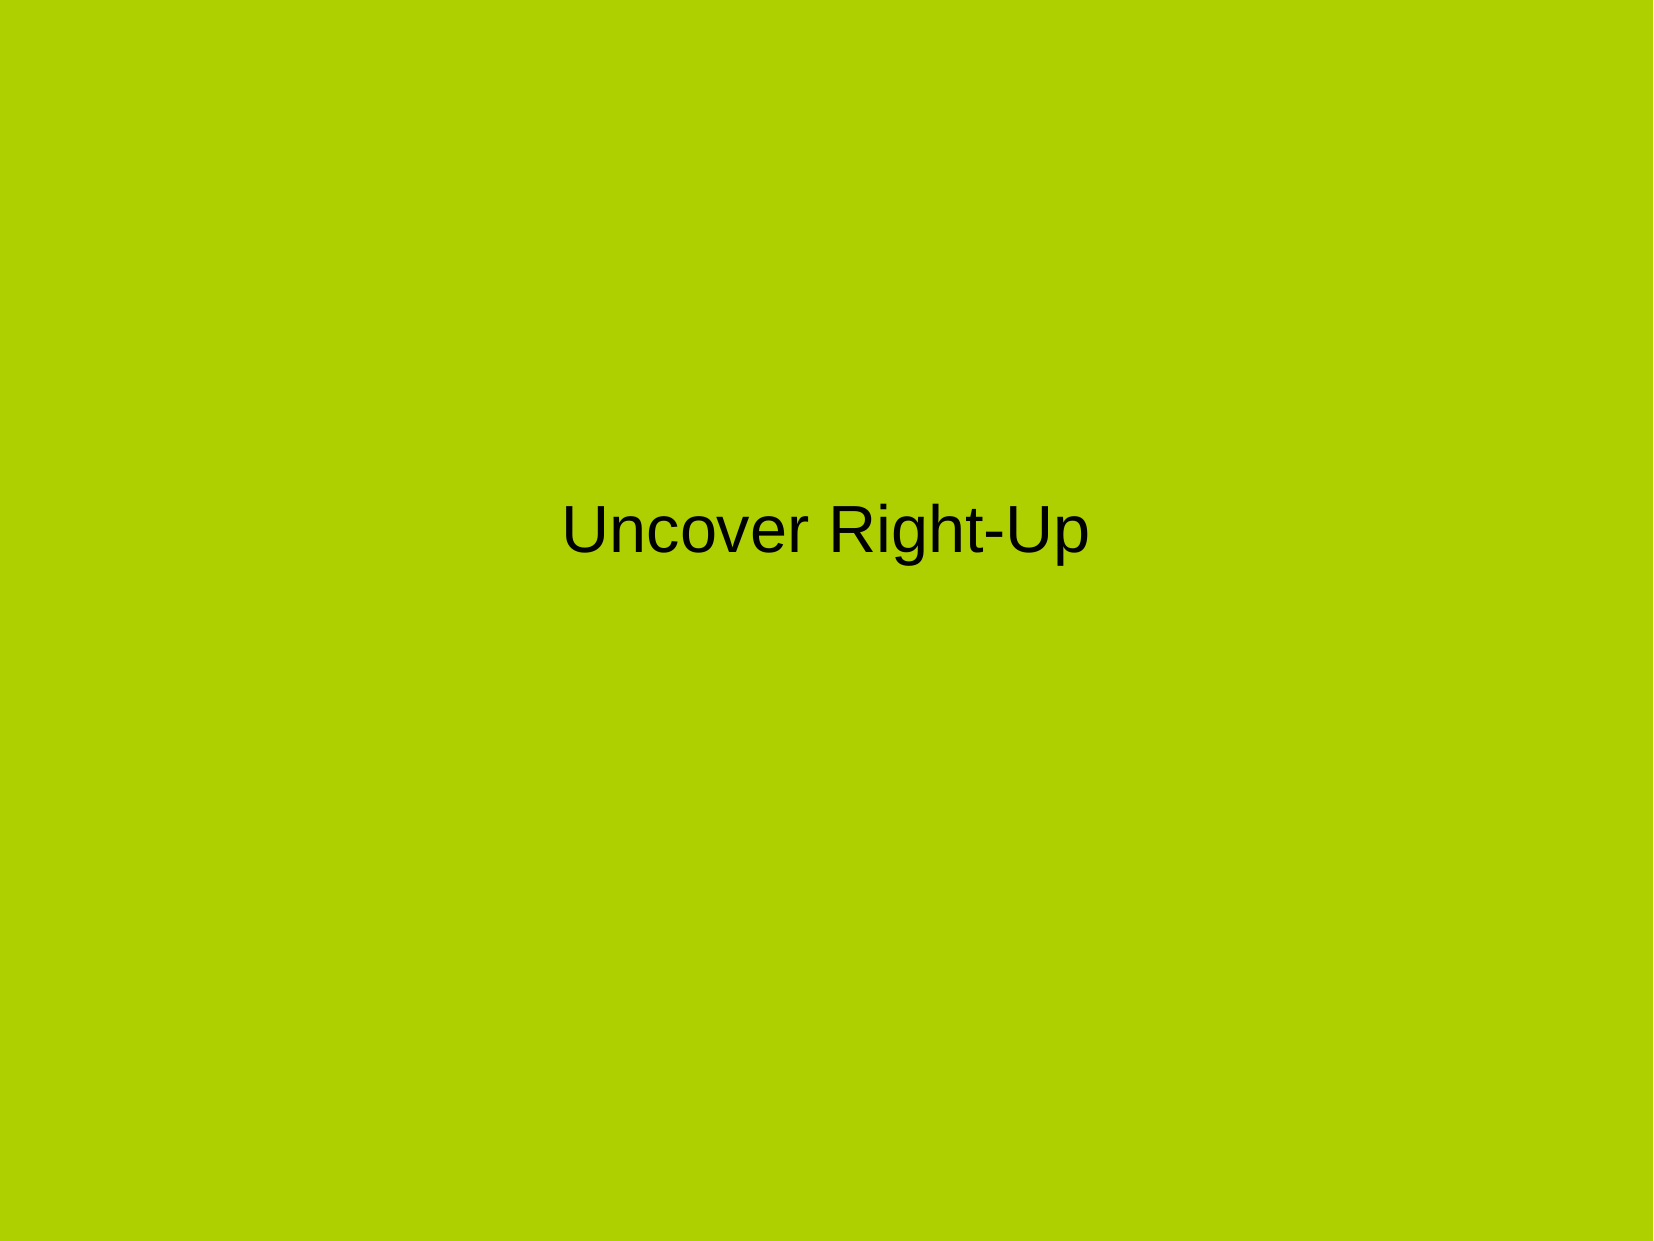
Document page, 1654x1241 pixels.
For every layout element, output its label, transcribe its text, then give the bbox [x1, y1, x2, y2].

subtitle Uncover Right-Up [82, 49, 1571, 1010]
